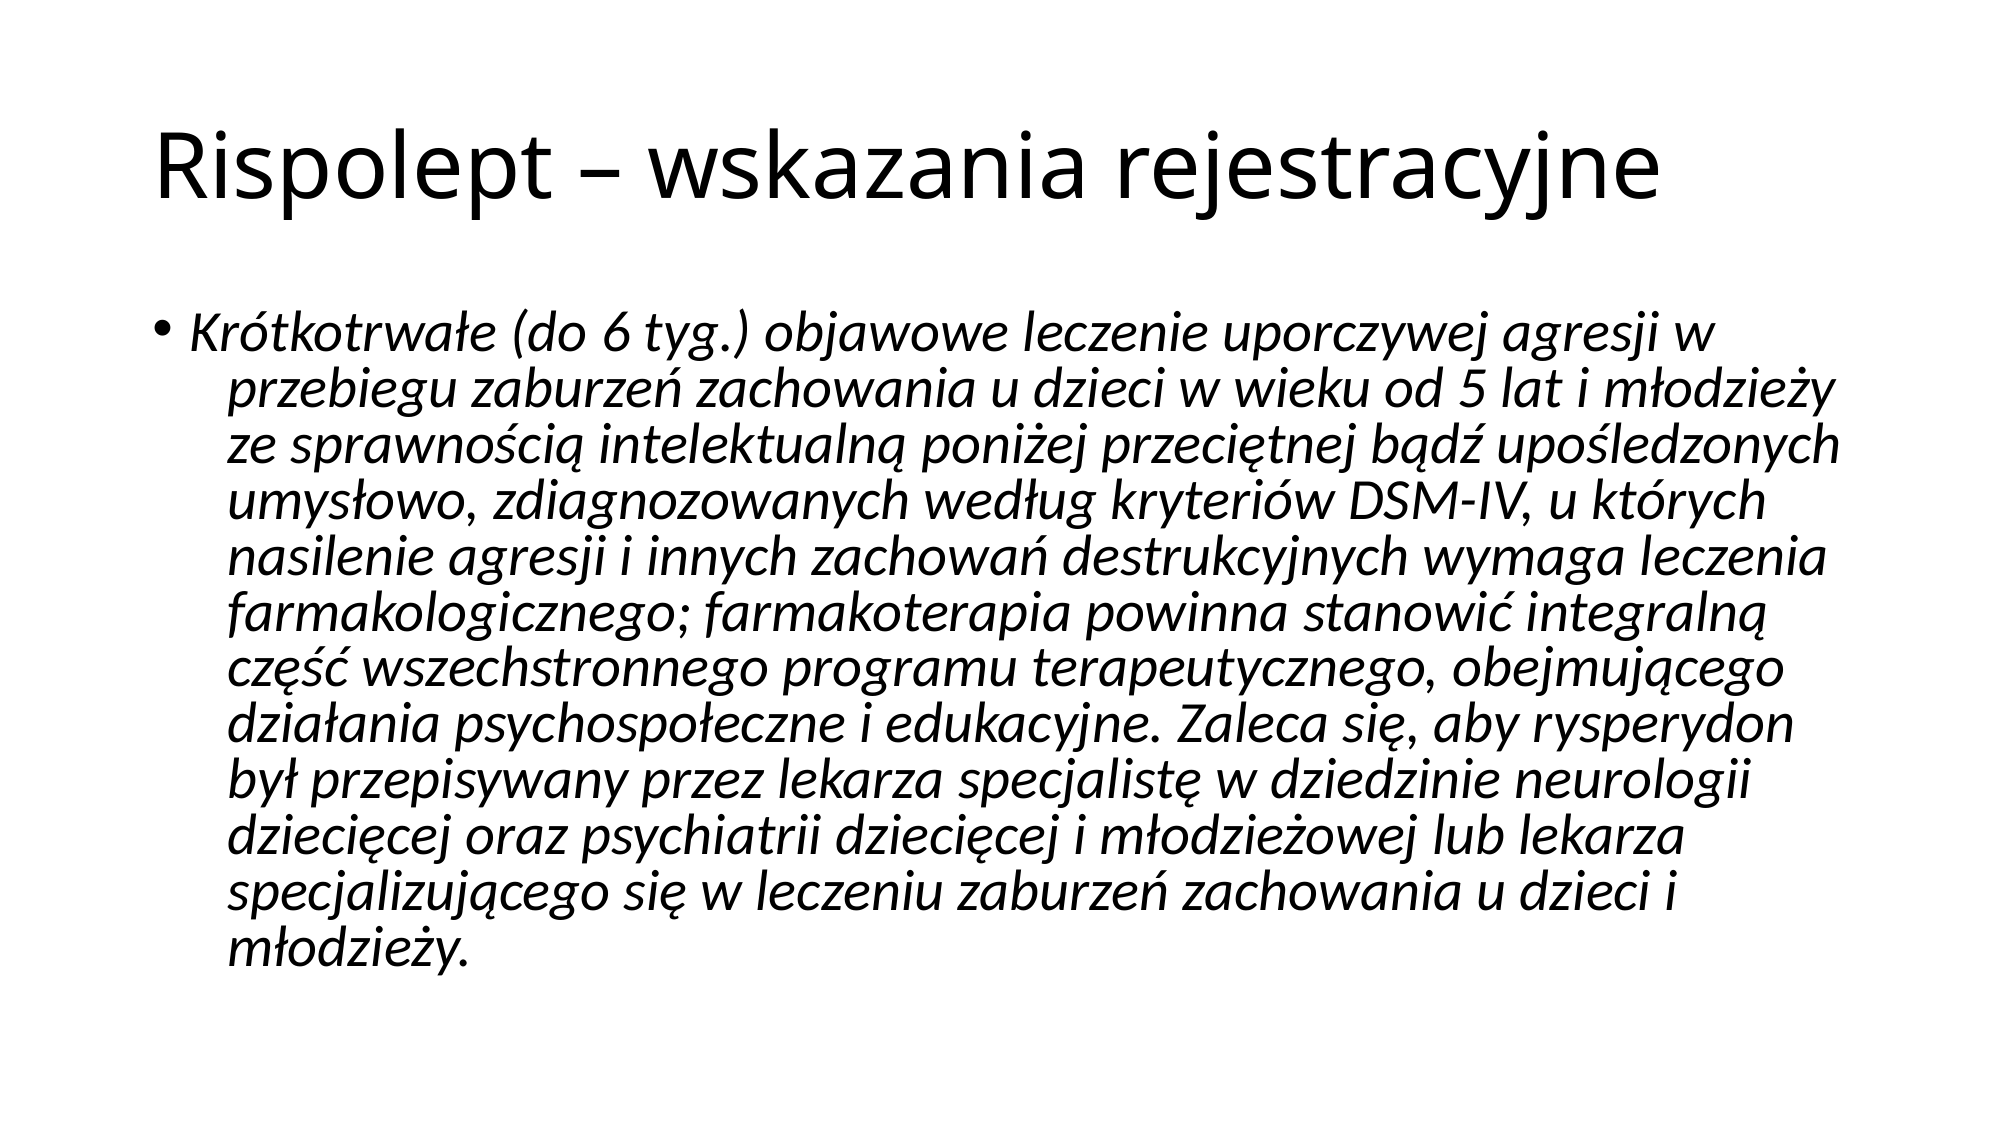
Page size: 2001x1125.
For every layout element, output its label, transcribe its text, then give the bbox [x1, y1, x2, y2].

list Krótkotrwałe (do 6 tyg.) objawowe leczenie uporczywej agresji w przebiegu zaburzeń zachowania u dzieci w wieku od 5 lat i młodzieży ze sprawnością intelektualną poniżej przeciętnej bądź upośledzonych umysłowo, zdiagnozowanych według kryteriów DSM-IV, u których nasilenie agresji i innych zachowań destrukcyjnych wymaga leczenia farmakologicznego; farmakoterapia powinna stanowić integralną część wszechstronnego programu terapeutycznego, obejmującego działania psychospołeczne i edukacyjne. Zaleca się, aby rysperydon był przepisywany przez lekarza specjalistę w dziedzinie neurologii dziecięcej oraz psychiatrii dziecięcej i młodzieżowej lub lekarza specjalizującego się w leczeniu zaburzeń zachowania u dzieci i młodzieży. [137, 299, 1863, 1014]
title Rispolept – wskazania rejestracyjne [137, 59, 1863, 278]
